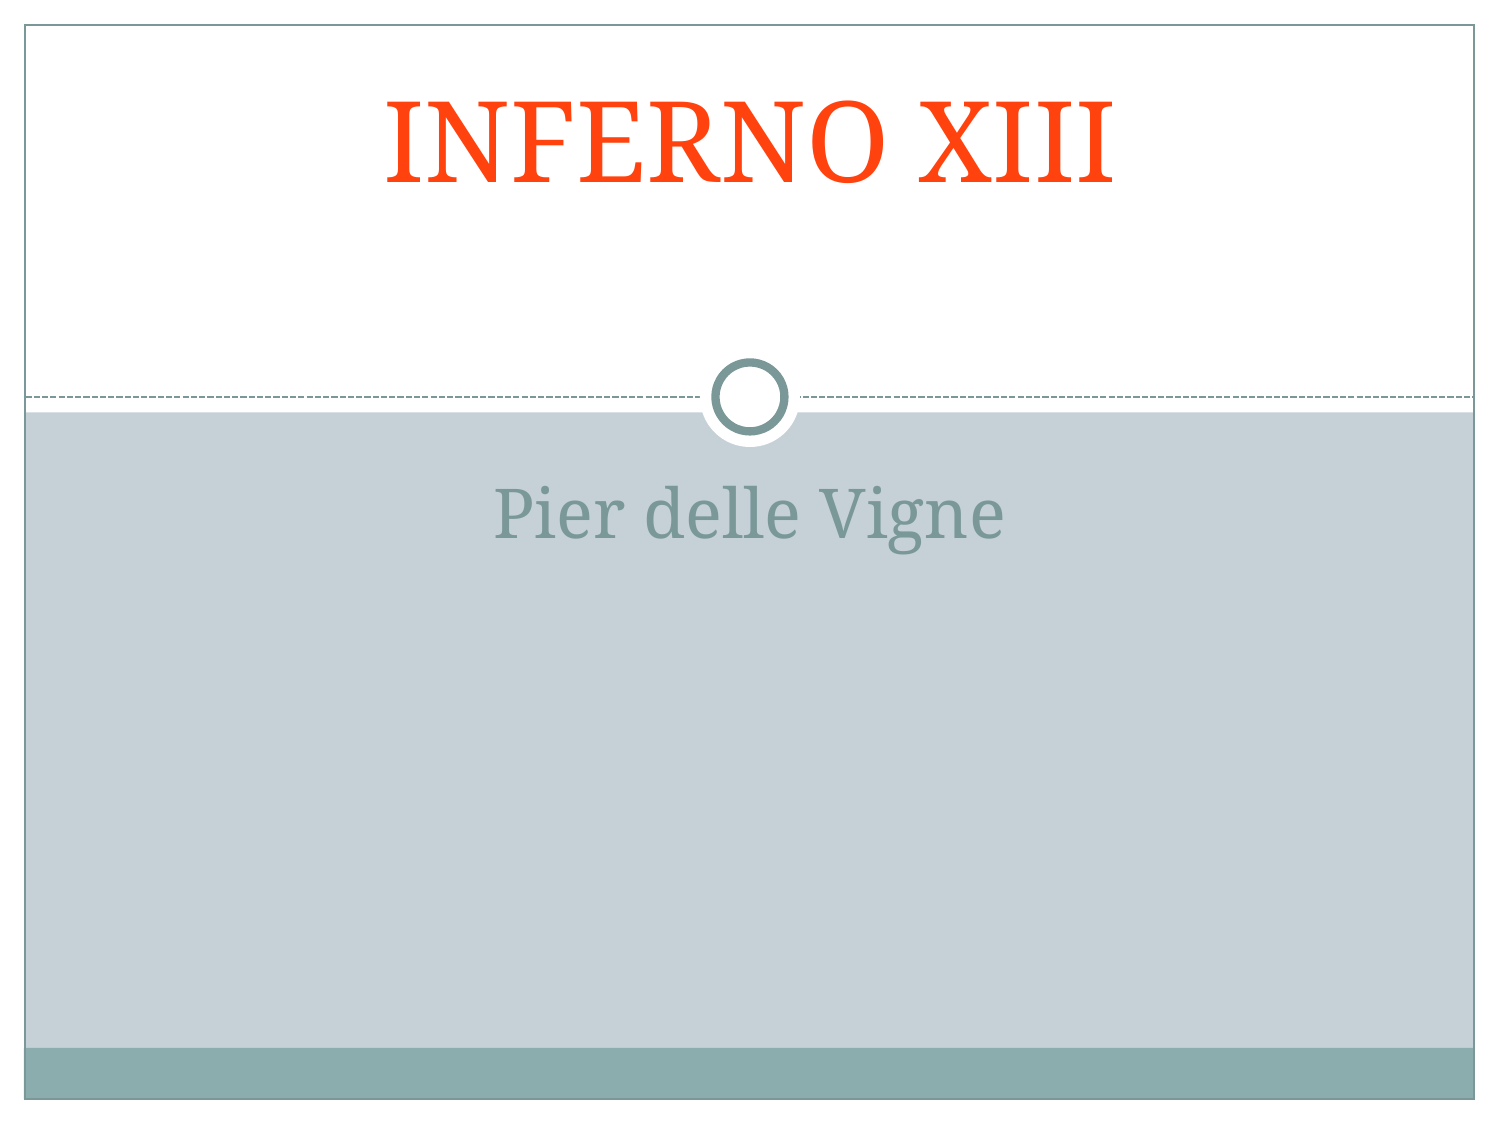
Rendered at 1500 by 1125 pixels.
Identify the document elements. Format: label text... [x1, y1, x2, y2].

title INFERNO XIII [112, 62, 1388, 350]
subtitle Pier delle Vigne [225, 462, 1275, 750]
